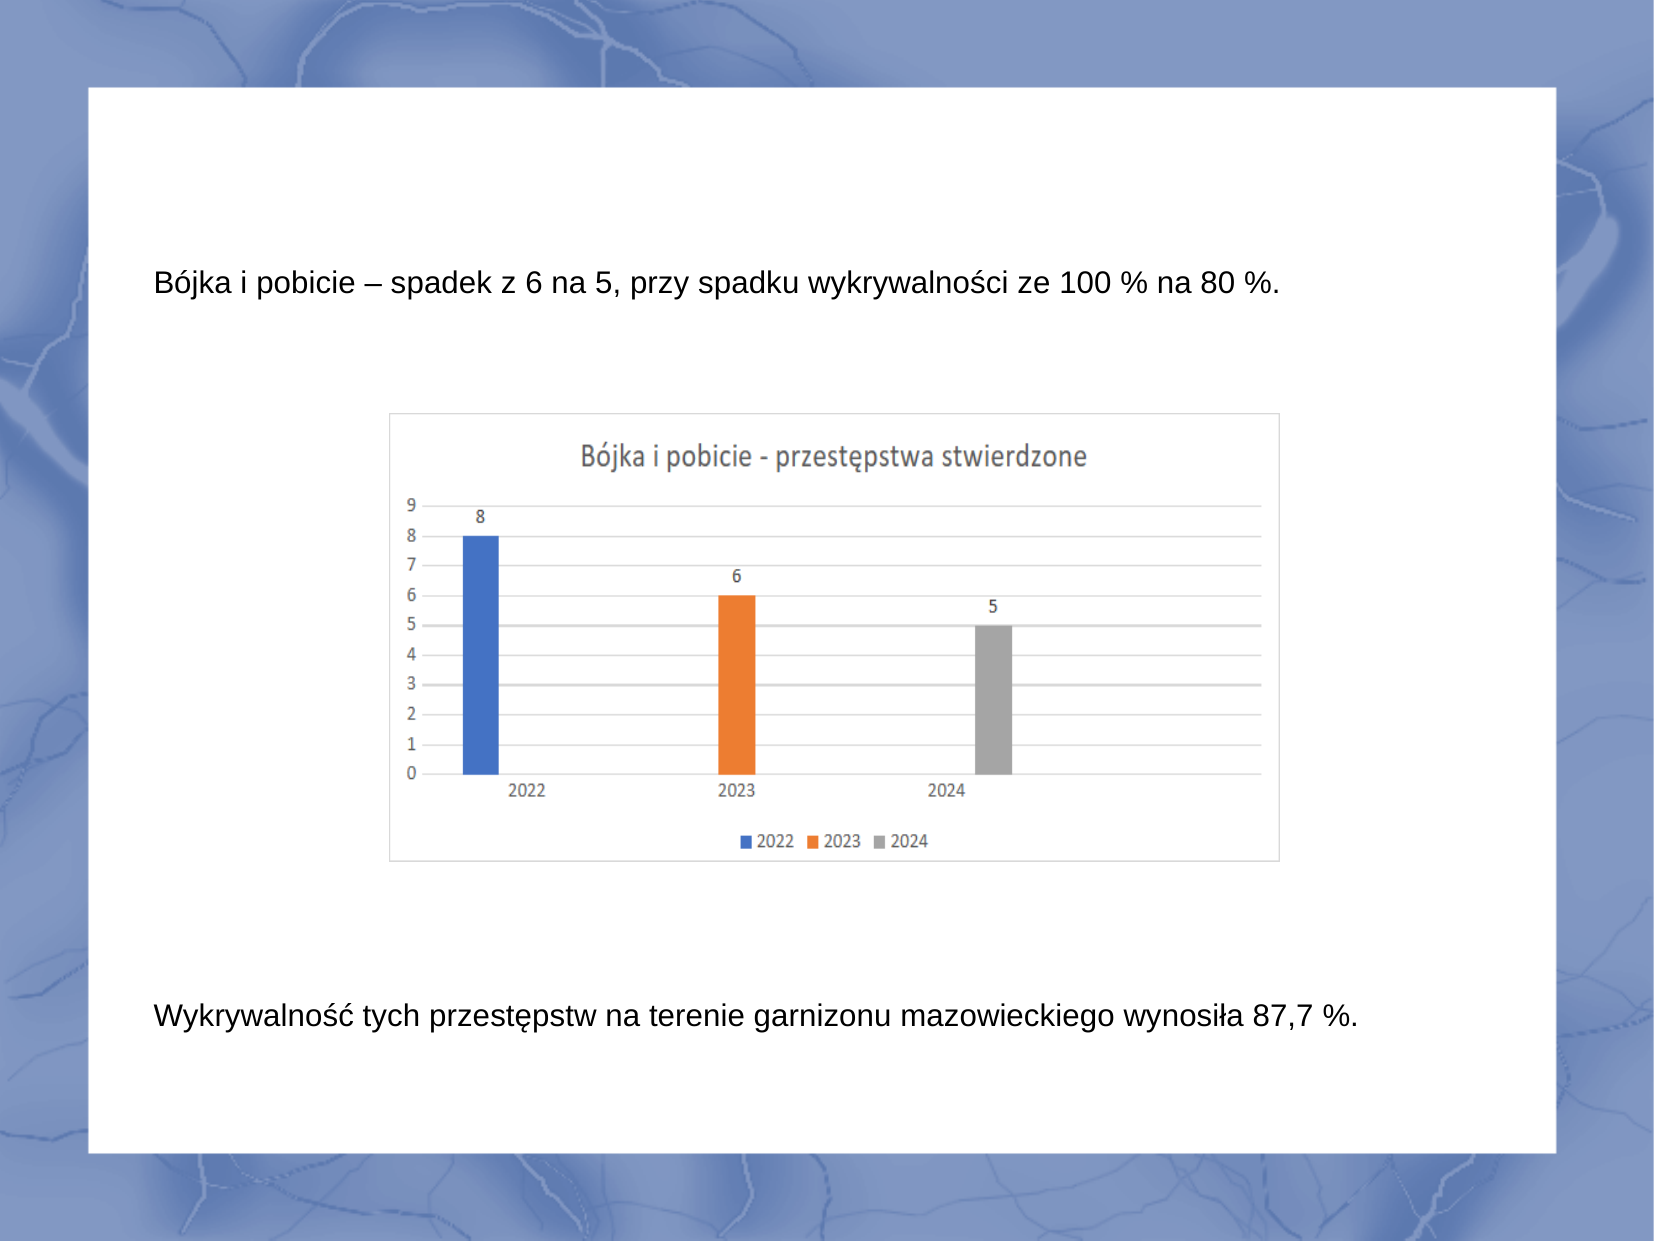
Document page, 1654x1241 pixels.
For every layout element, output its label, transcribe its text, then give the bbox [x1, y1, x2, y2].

list Bójka i pobicie – spadek z 6 na 5, przy spadku wykrywalności ze 100 % na 80 %. Wykrywalność tych przestępstw na terenie garnizonu mazowieckiego wynosiła 87,7 %. [153, 247, 1512, 1034]
chart [389, 401, 1280, 862]
picture [0, 0, 1654, 1241]
